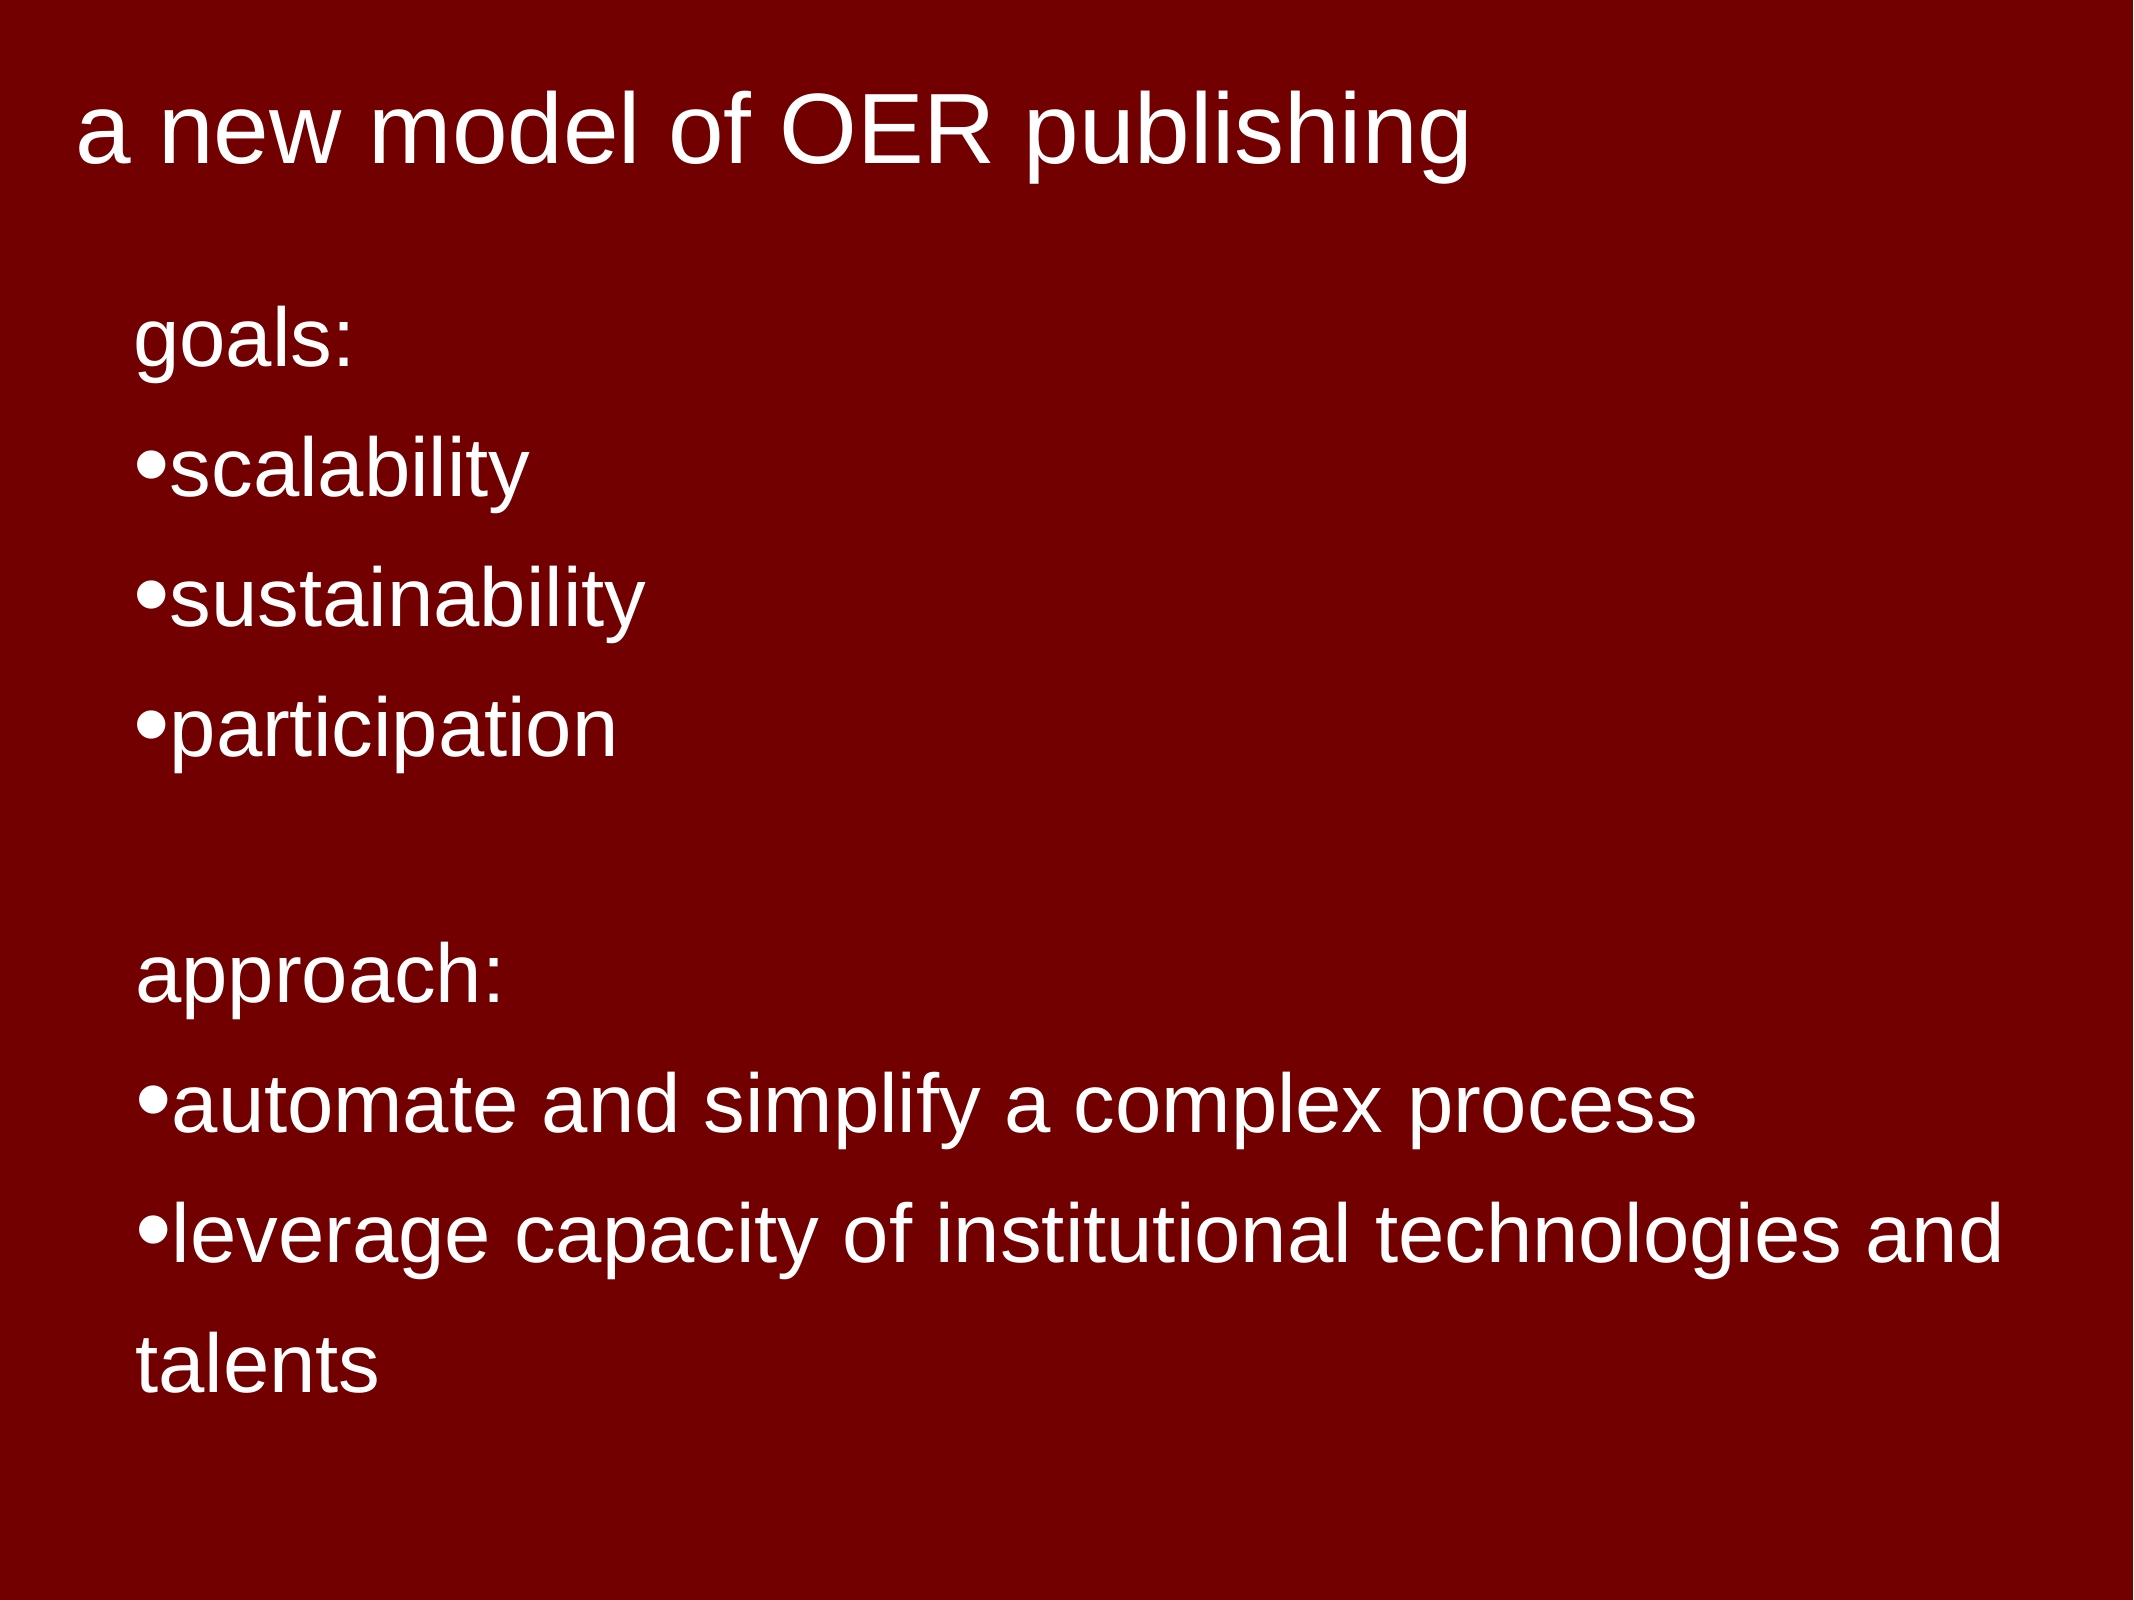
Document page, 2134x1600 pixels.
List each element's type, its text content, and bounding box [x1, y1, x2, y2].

text_box a new model of OER publishing [75, 62, 2134, 186]
text_box approach: automate and simplify a complex process leverage capacity of institutional technologies and talents [135, 914, 2125, 1384]
text_box goals: scalability sustainability participation [133, 279, 1036, 748]
